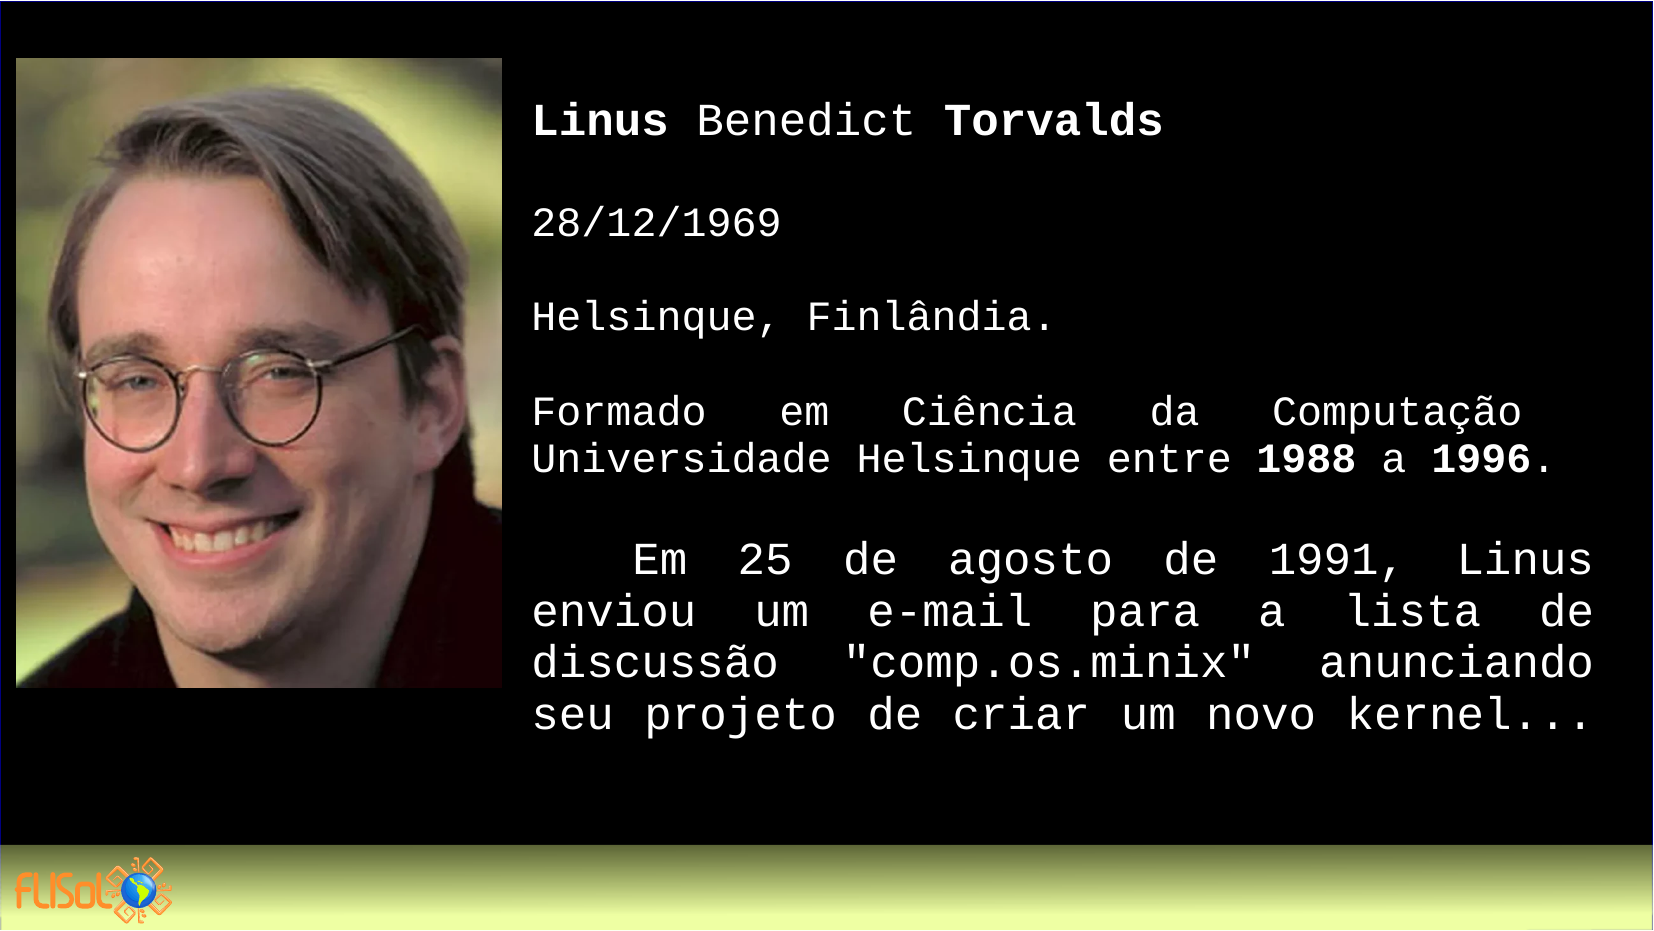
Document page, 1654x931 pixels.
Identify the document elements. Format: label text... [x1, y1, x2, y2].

text_box [0, 844, 1654, 931]
text_box Linus Benedict Torvalds 28/12/1969 Helsinque, Finlândia. Formado em Ciência da Computação Universidade Helsinque entre 1988 a 1996. Em 25 de agosto de 1991, Linus enviou um e-mail para a lista de discussão "comp.os.minix" anunciando seu projeto de criar um novo kernel... [531, 14, 1595, 827]
picture [0, 0, 1654, 844]
